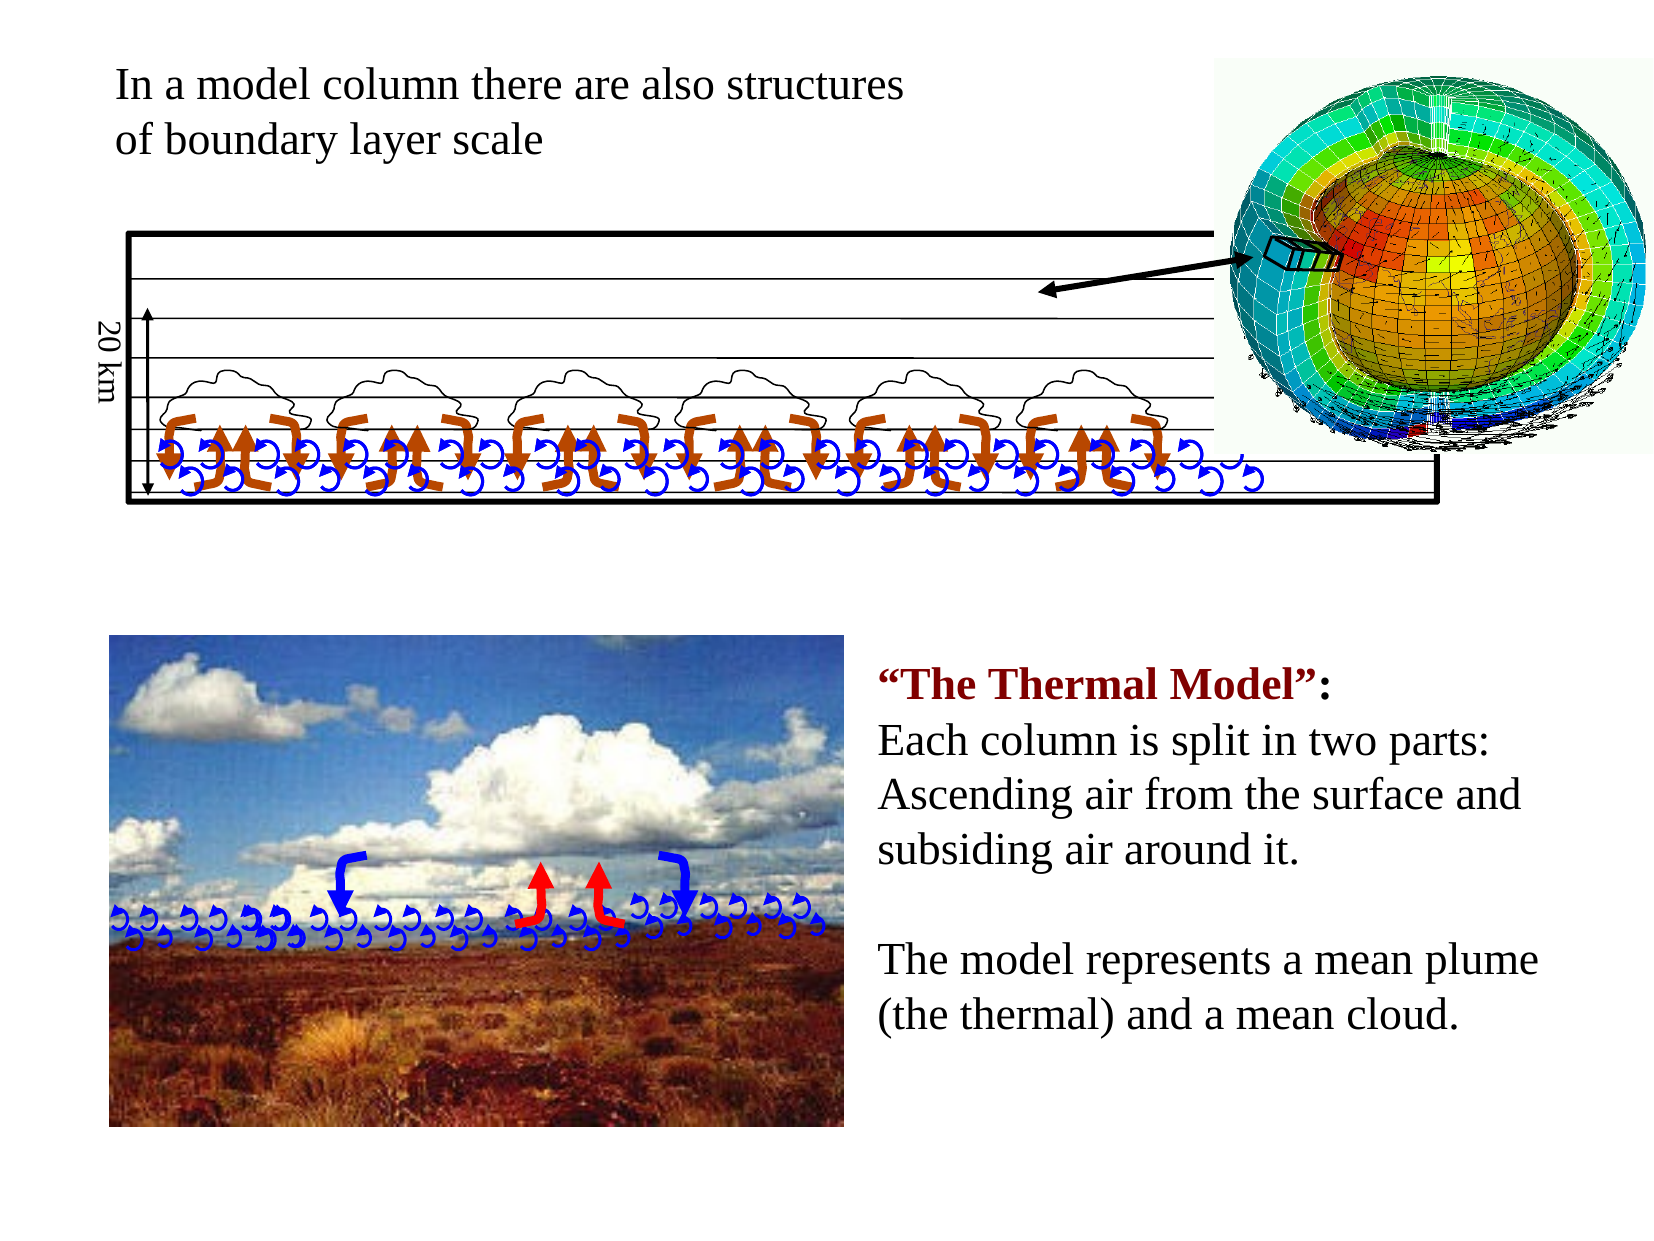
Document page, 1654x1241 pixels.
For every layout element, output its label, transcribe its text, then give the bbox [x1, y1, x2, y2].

picture [1214, 58, 1654, 454]
text_box 20 km [67, 305, 140, 491]
text_box In a model column there are also structures of boundary layer scale [100, 46, 917, 172]
picture [109, 635, 844, 1127]
text_box “The Thermal Model”: Each column is split in two parts: Ascending air from the surface and subsiding air around it. The model represents a mean plume (the thermal) and a mean cloud. [862, 646, 1554, 1047]
